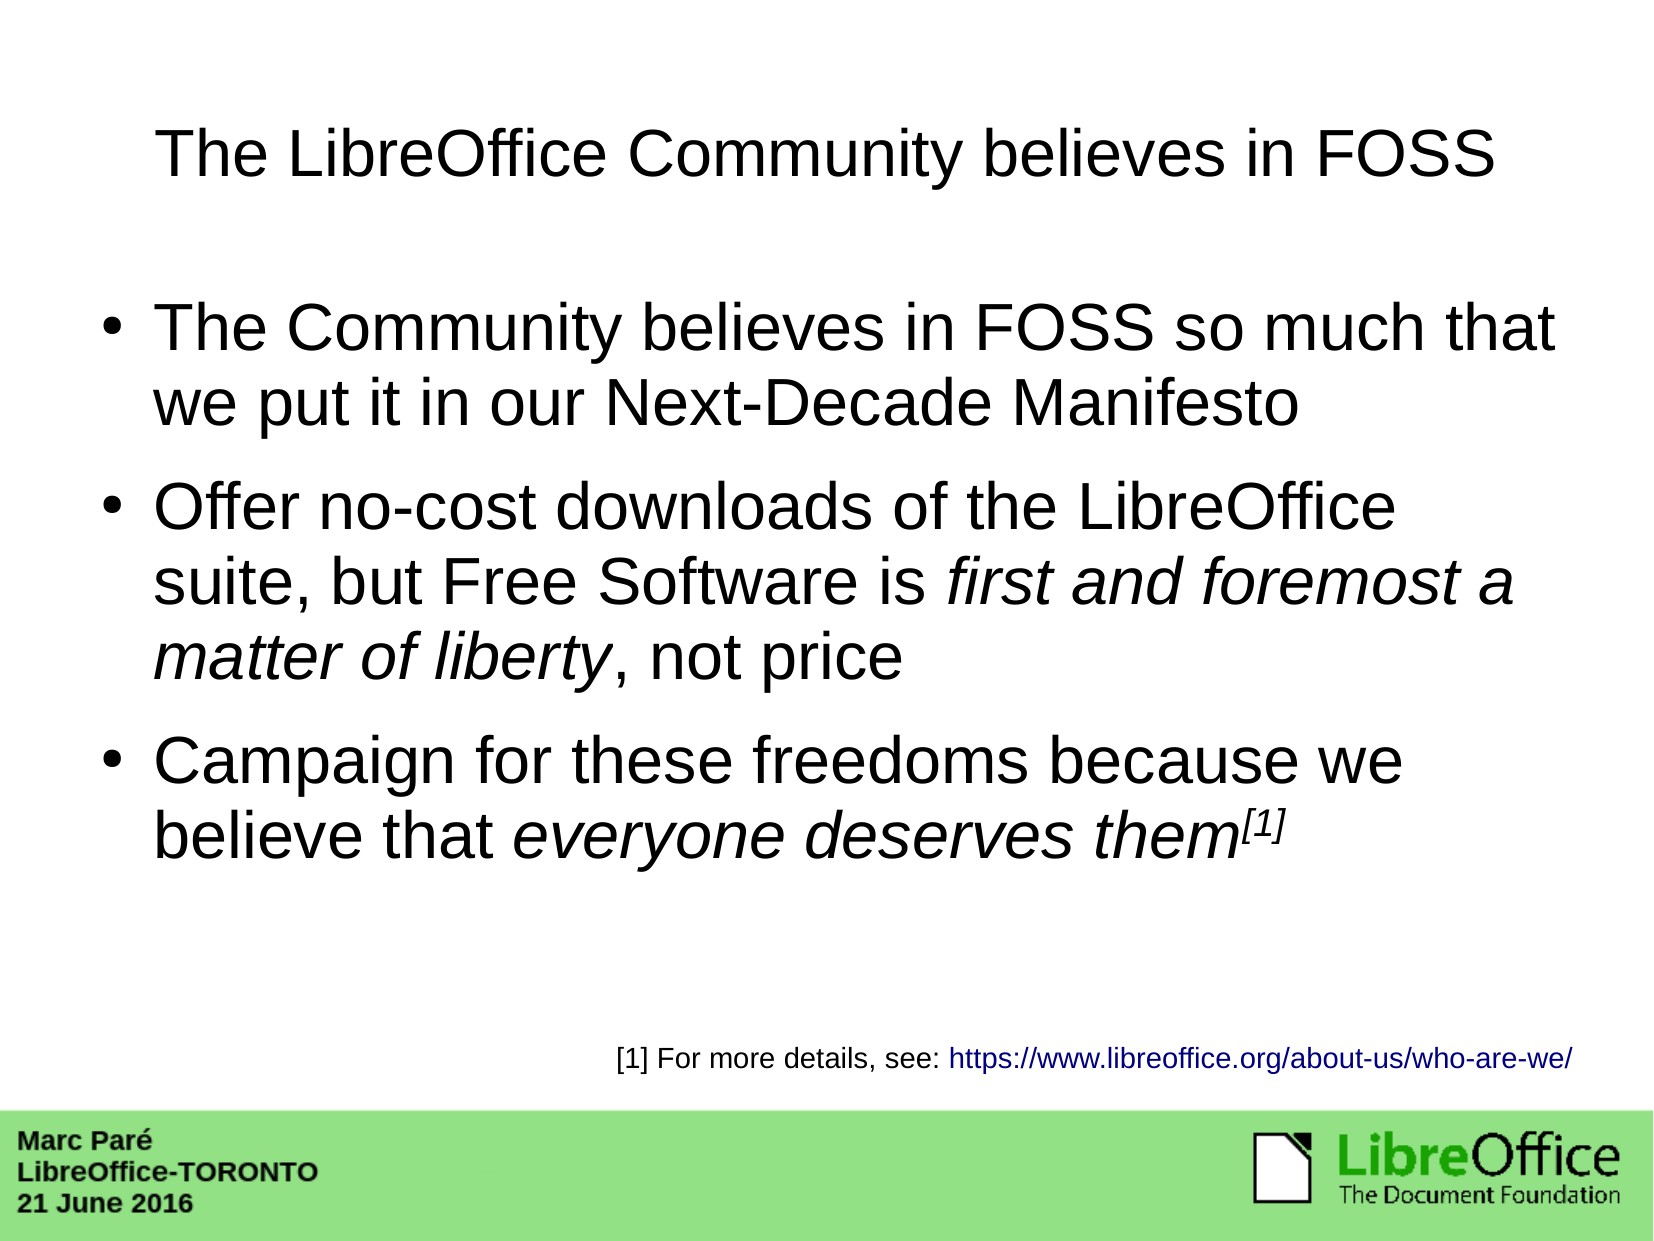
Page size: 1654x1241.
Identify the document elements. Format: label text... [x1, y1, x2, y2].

list The Community believes in FOSS so much that we put it in our Next-Decade Manifesto Offer no-cost downloads of the LibreOffice suite, but Free Software is first and foremost a matter of liberty, not price Campaign for these freedoms because we believe that everyone deserves them[1] [82, 290, 1571, 1010]
text_box [1] For more details, see: https://www.libreoffice.org/about-us/who-are-we/ [585, 1035, 1606, 1083]
title The LibreOffice Community believes in FOSS [82, 49, 1571, 257]
picture [0, 0, 1654, 1241]
